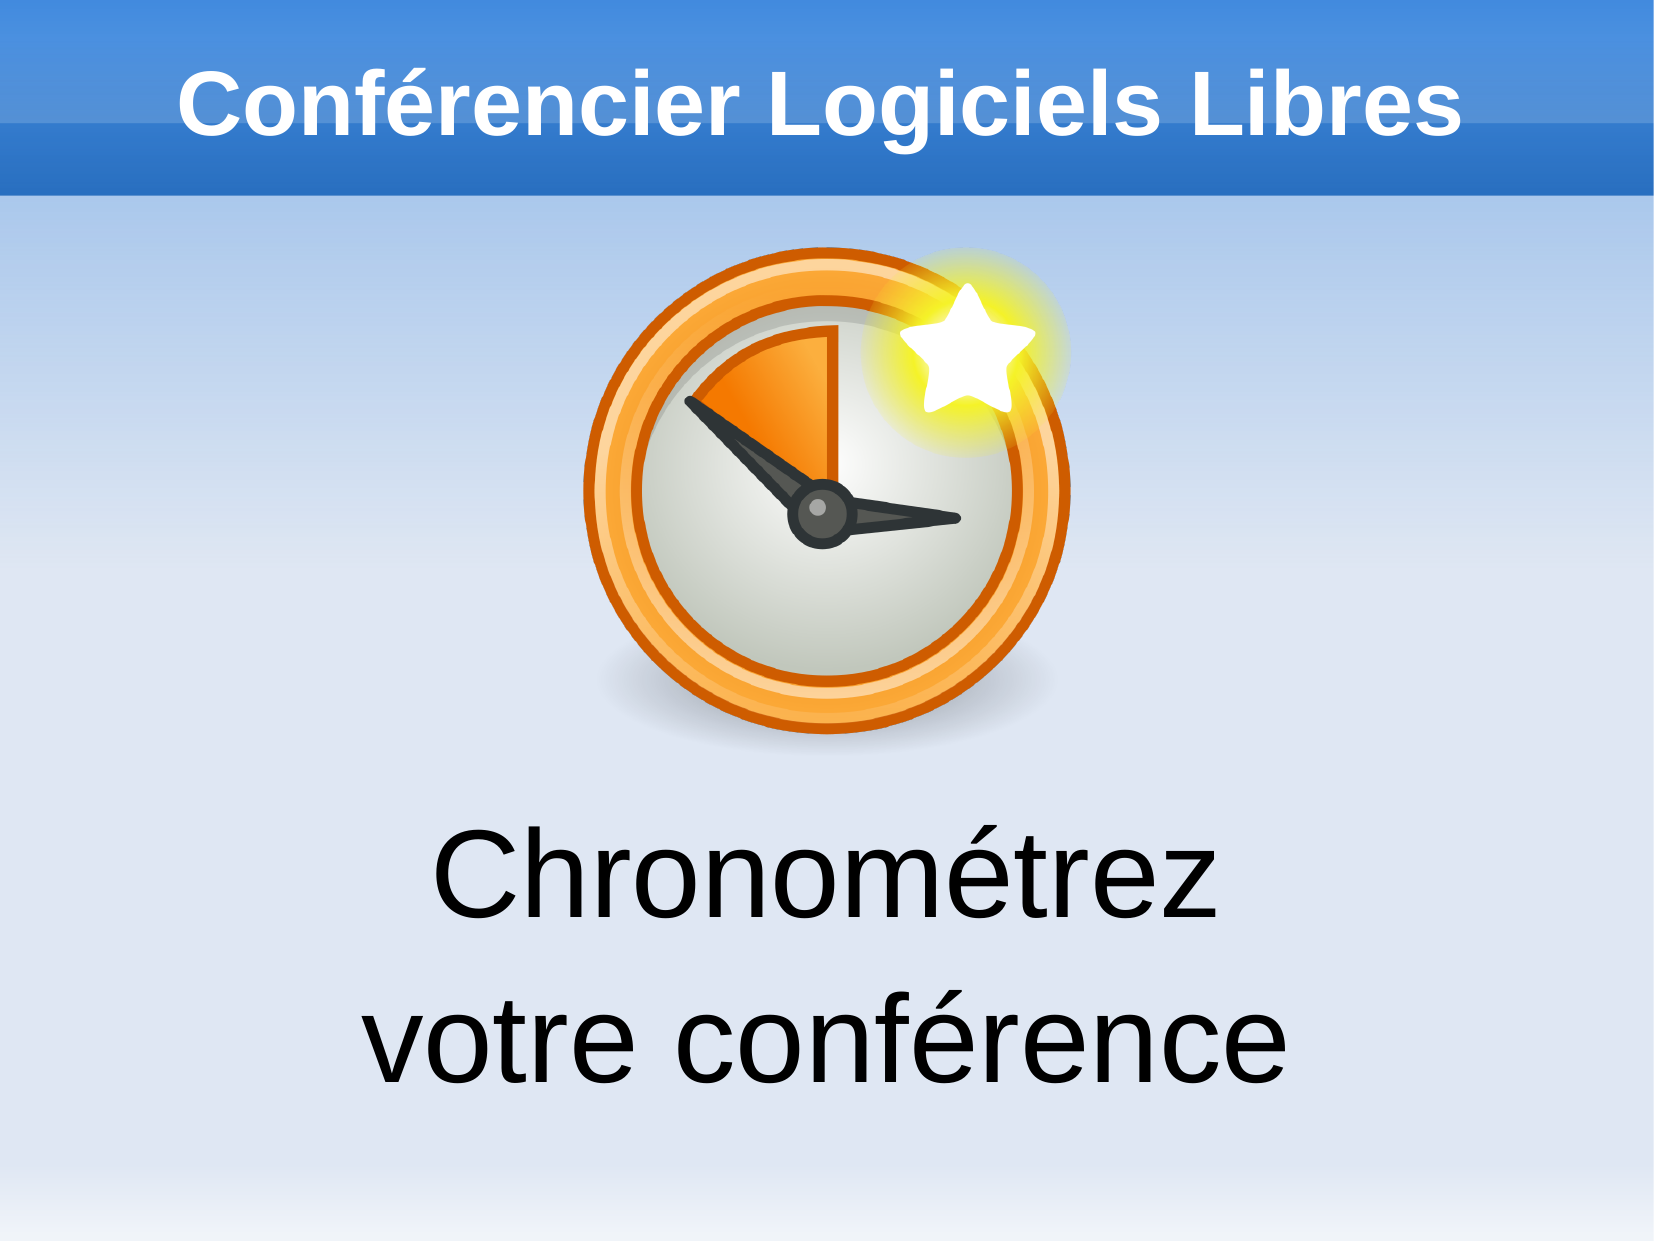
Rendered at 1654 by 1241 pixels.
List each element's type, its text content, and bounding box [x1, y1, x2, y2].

picture [0, 0, 1654, 1241]
text_box Chronométrez votre conférence [346, 797, 1308, 1147]
title Conférencier Logiciels Libres [76, 0, 1565, 208]
